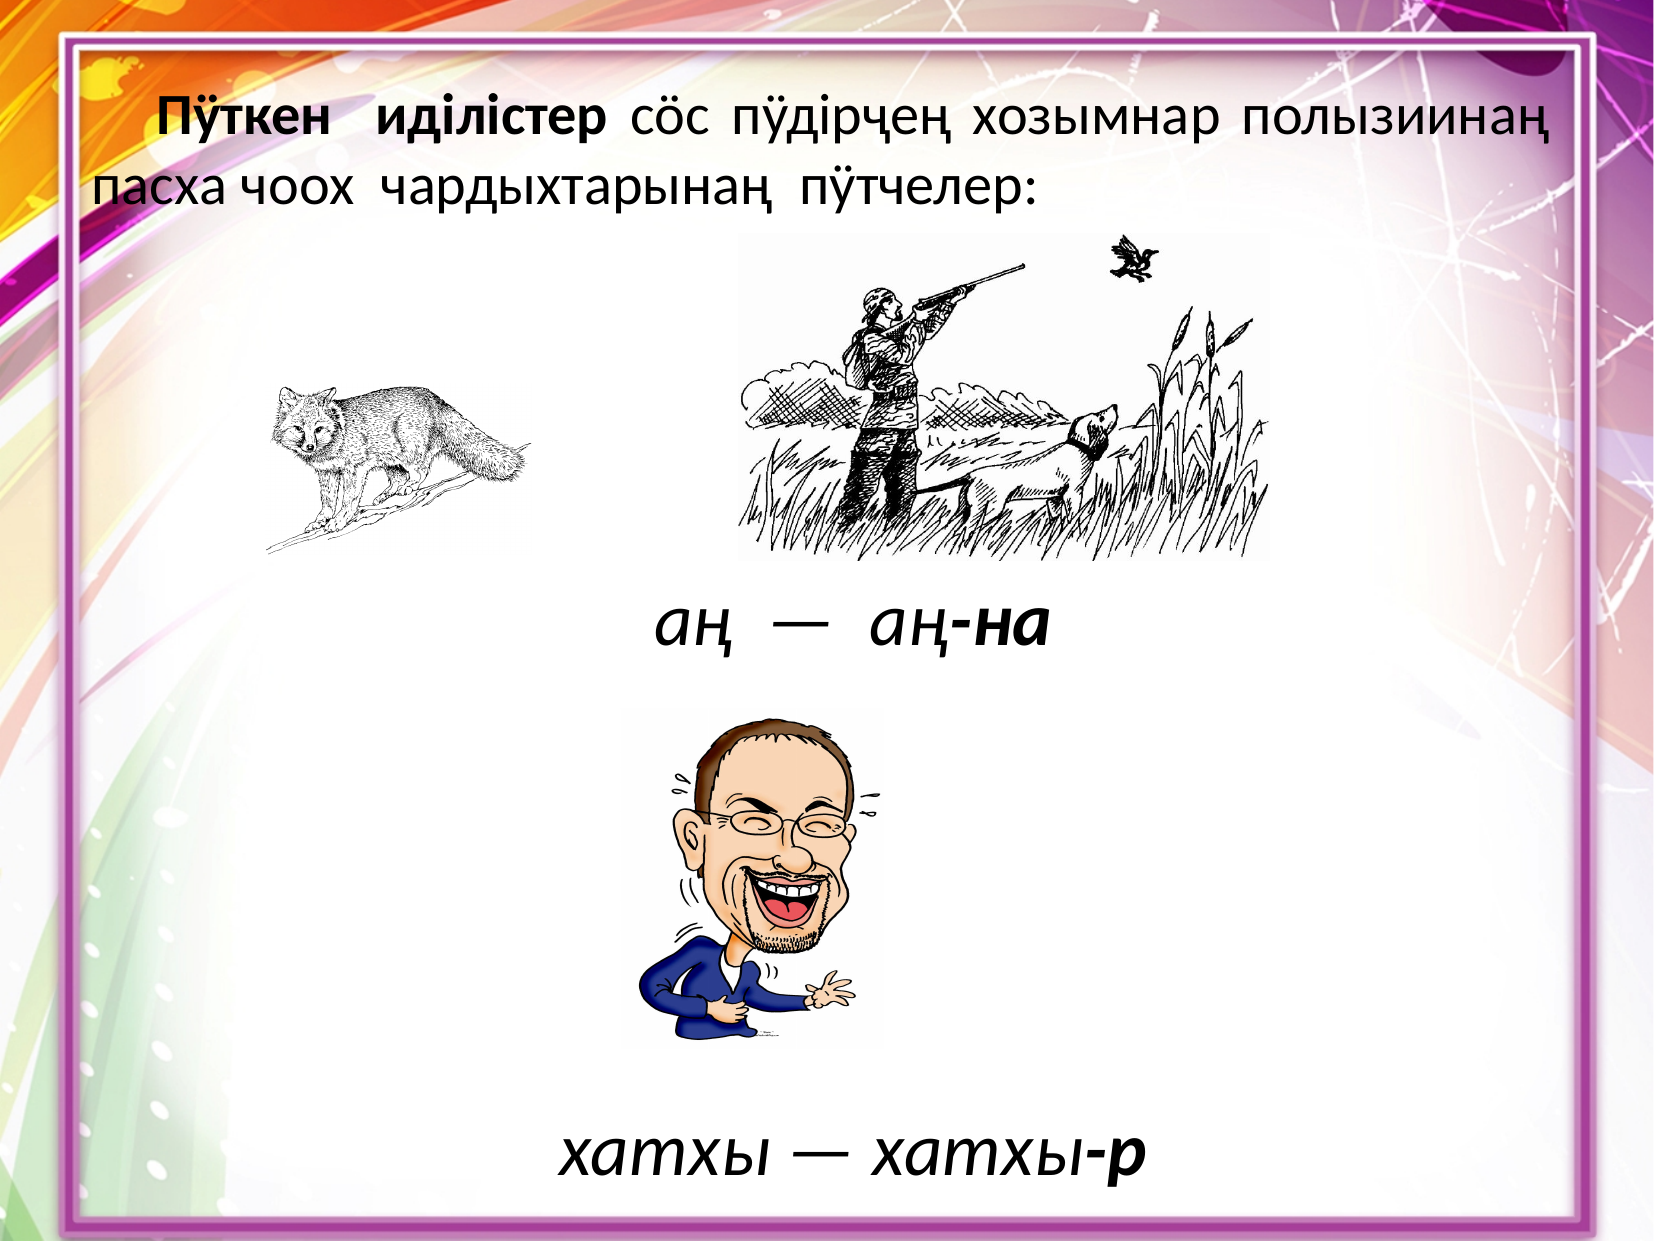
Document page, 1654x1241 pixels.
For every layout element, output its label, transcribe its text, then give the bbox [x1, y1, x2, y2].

picture [0, 0, 1654, 1241]
text_box Пӱткен идiлiстер сӧс пӱдiрҷең хозымнар полызиинаң пасха чоох чардыхтарынаң пӱтчелер: аң — аң-на хатхы — хатхы-р [76, 68, 1565, 1004]
